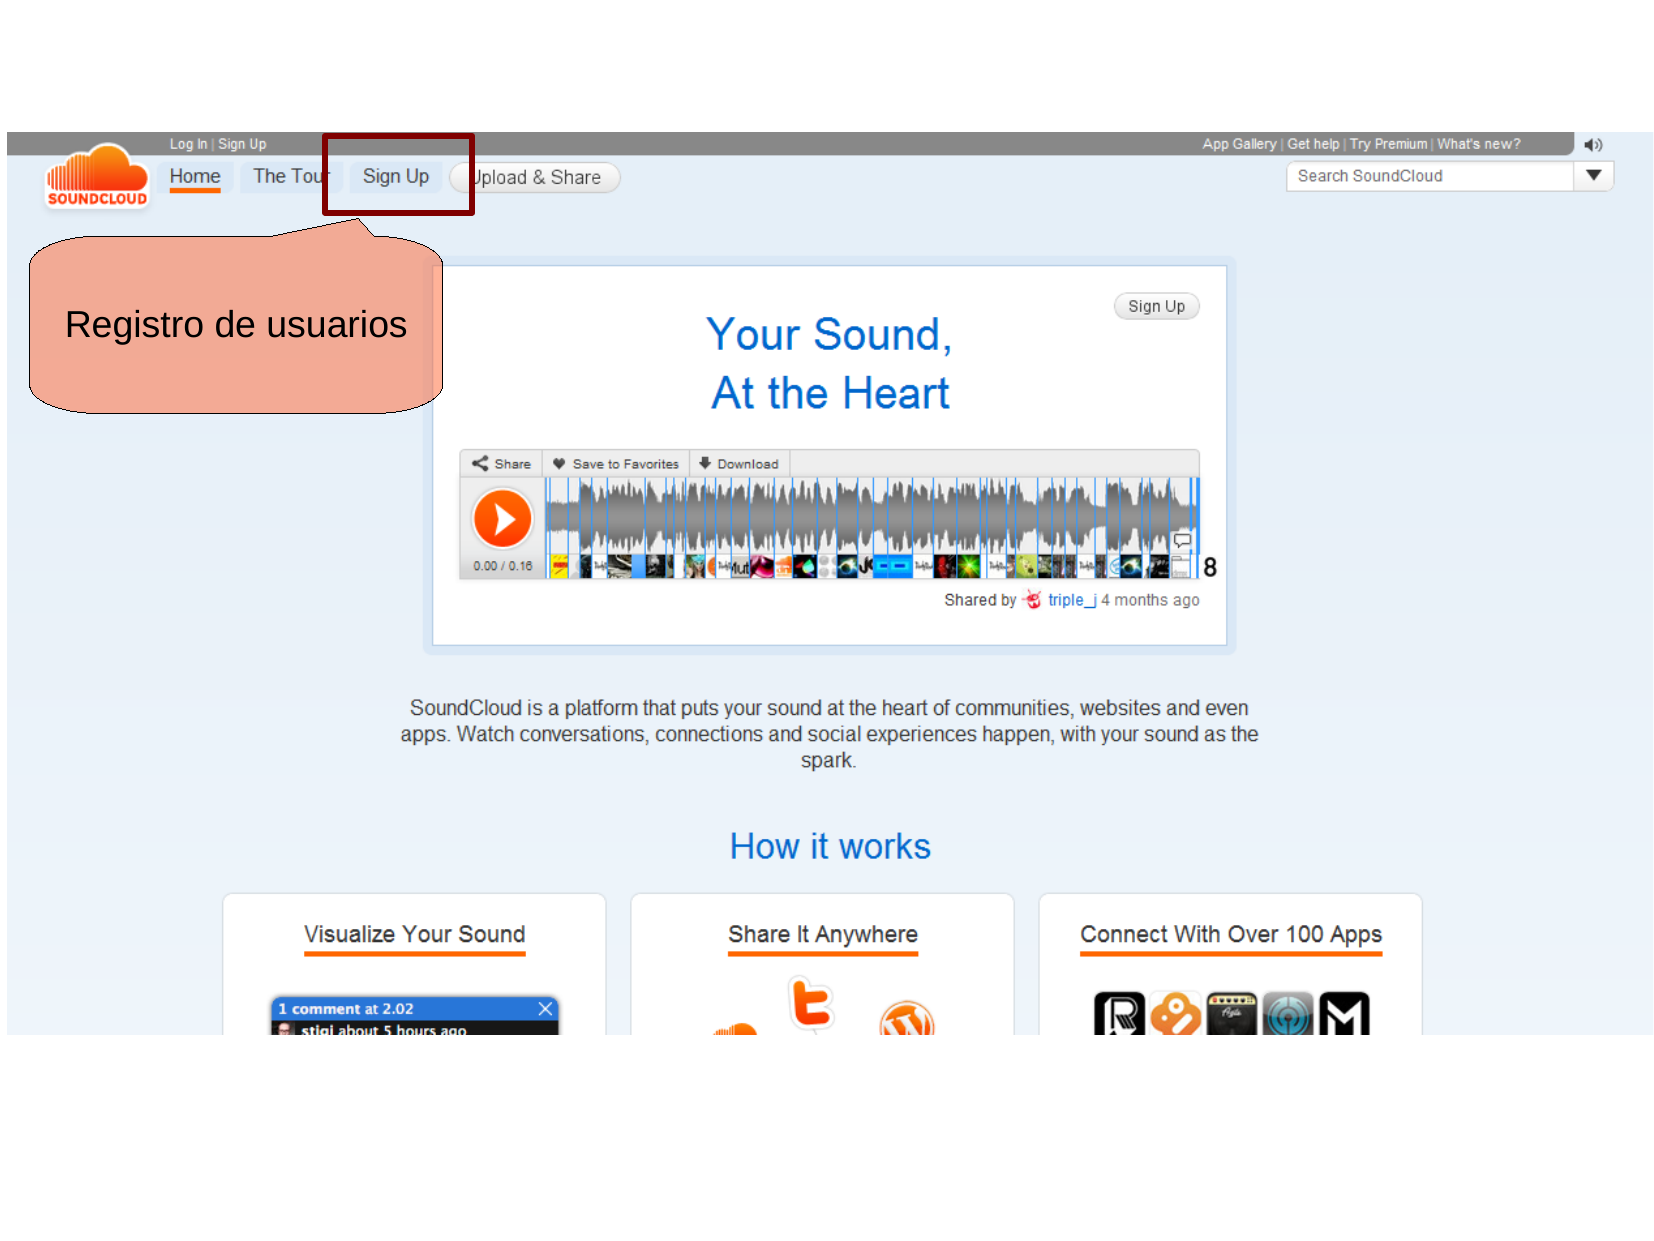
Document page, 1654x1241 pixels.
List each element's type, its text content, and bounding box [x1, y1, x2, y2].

picture [7, 132, 1654, 1035]
text_box Registro de usuarios [29, 218, 443, 414]
